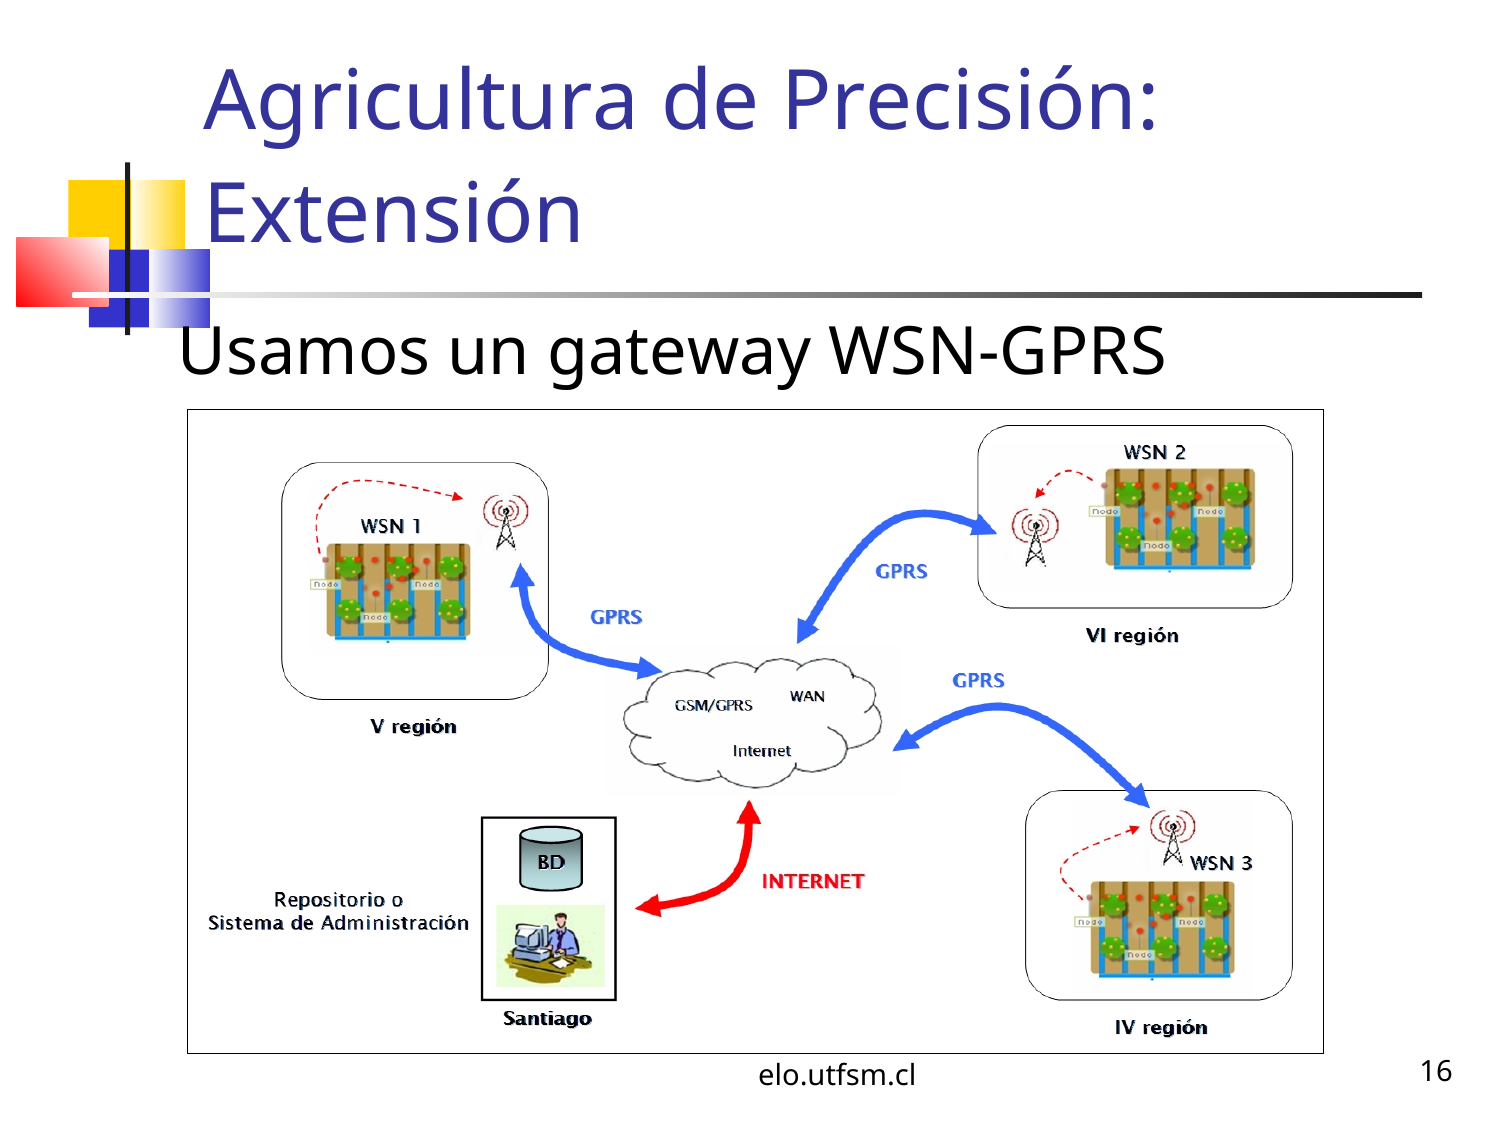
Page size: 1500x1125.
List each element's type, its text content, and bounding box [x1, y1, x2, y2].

text_box elo.utfsm.cl [599, 1054, 1075, 1100]
picture [188, 410, 1324, 1054]
title Agricultura de Precisión: Extensión [188, 35, 1269, 276]
list Usamos un gateway WSN-GPRS [162, 296, 1438, 432]
text_box <number> [1155, 1024, 1468, 1100]
